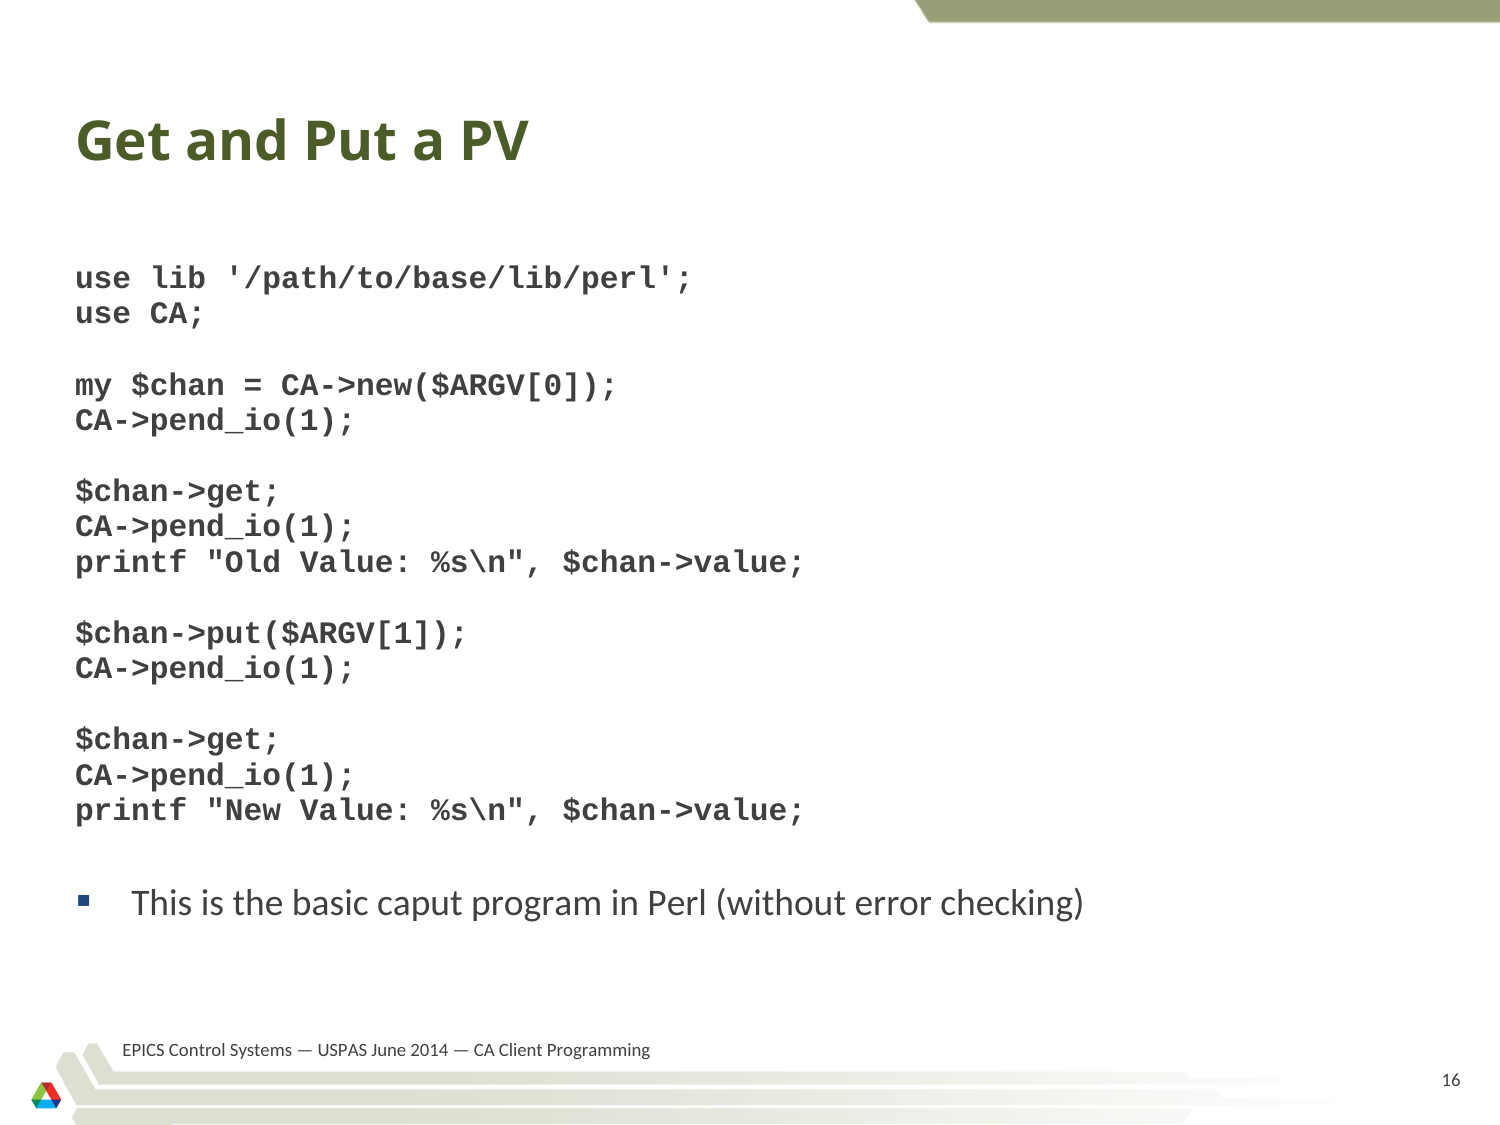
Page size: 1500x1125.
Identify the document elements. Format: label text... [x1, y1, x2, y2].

title Get and Put a PV [75, 45, 1426, 233]
picture [0, 1037, 1500, 1125]
picture [0, 0, 1500, 24]
list use lib '/path/to/base/lib/perl'; use CA; my $chan = CA->new($ARGV[0]); CA->pend_io(1); $chan->get; CA->pend_io(1); printf "Old Value: %s\n", $chan->value; $chan->put($ARGV[1]); CA->pend_io(1); $chan->get; CA->pend_io(1); printf "New Value: %s\n", $chan->value; This is the basic caput program in Perl (without error checking) [75, 262, 1426, 991]
